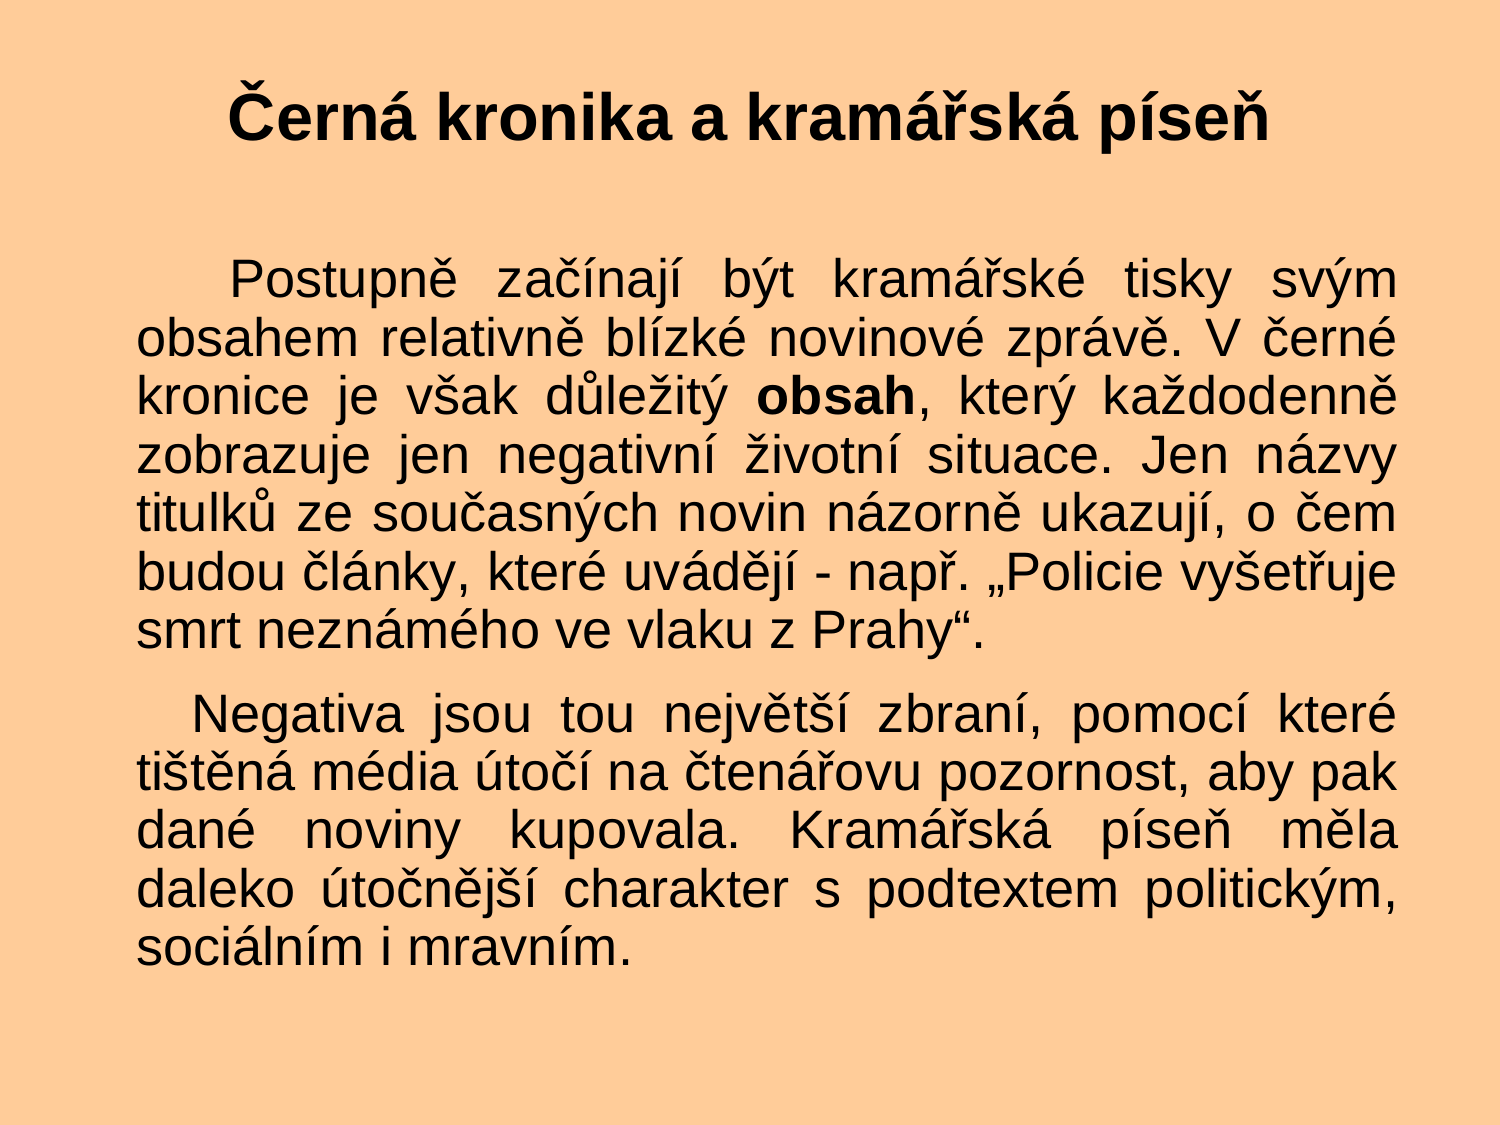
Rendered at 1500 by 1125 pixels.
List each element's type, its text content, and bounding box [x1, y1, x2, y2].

list Postupně začínají být kramářské tisky svým obsahem relativně blízké novinové zprávě. V černé kronice je však důležitý obsah, který každodenně zobrazuje jen negativní životní situace. Jen názvy titulků ze současných novin názorně ukazují, o čem budou články, které uvádějí - např. „Policie vyšetřuje smrt neznámého ve vlaku z Prahy“. Negativa jsou tou největší zbraní, pomocí které tištěná média útočí na čtenářovu pozornost, aby pak dané noviny kupovala. Kramářská píseň měla daleko útočnější charakter s podtextem politickým, sociálním i mravním. [64, 243, 1415, 1088]
title Černá kronika a kramářská píseň [75, 42, 1426, 185]
